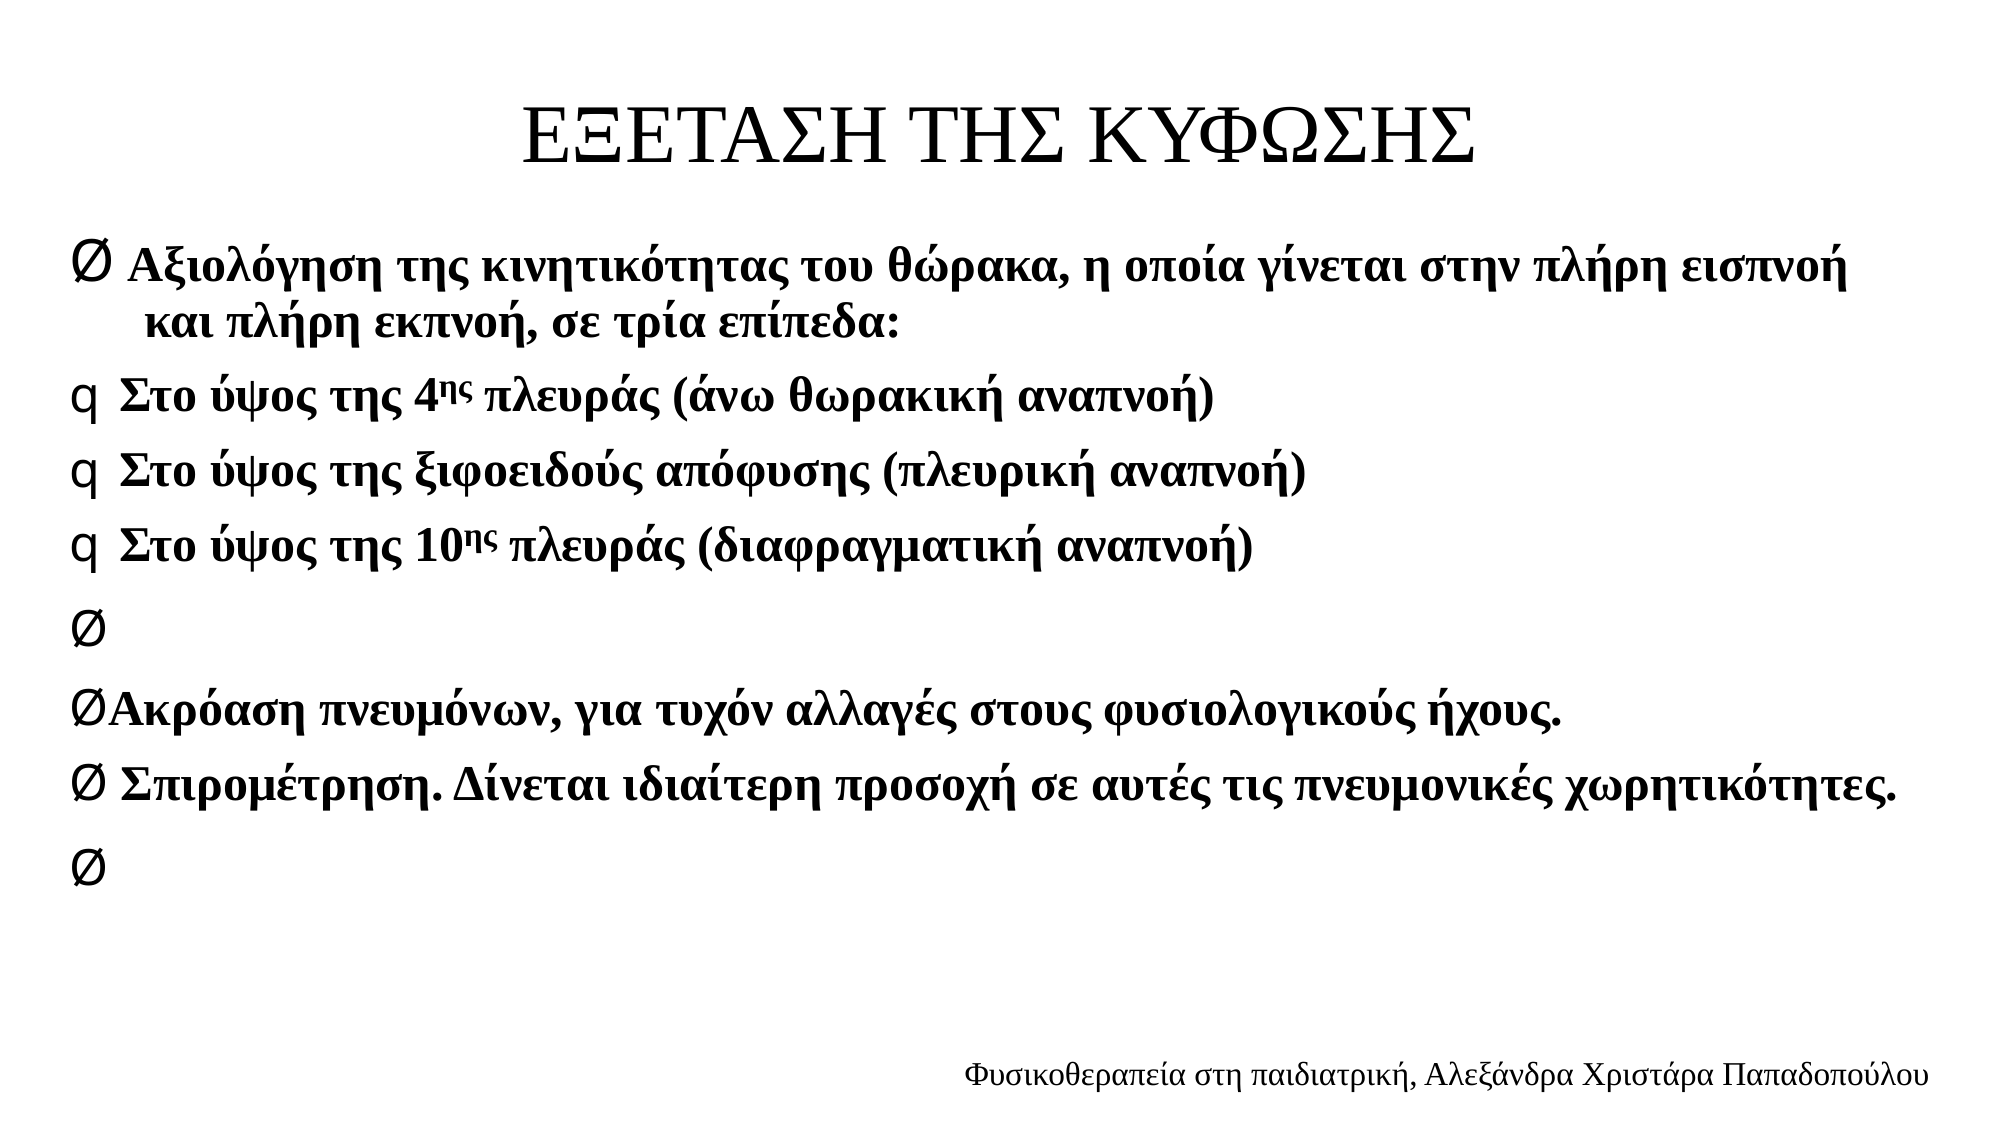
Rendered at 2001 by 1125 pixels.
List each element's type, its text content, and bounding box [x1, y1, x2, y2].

title ΕΞΕΤΑΣΗ ΤΗΣ ΚΥΦΩΣΗΣ [137, 59, 1863, 212]
list Αξιολόγηση της κινητικότητας του θώρακα, η οποία γίνεται στην πλήρη εισπνοή και πλήρη εκπνοή, σε τρία επίπεδα: Στο ύψος της 4ης πλευράς (άνω θωρακική αναπνοή) Στο ύψος της ξιφοειδούς απόφυσης (πλευρική αναπνοή) Στο ύψος της 10ης πλευράς (διαφραγματική αναπνοή) Ακρόαση πνευμόνων, για τυχόν αλλαγές στους φυσιολογικούς ήχους. Σπιρομέτρηση. Δίνεται ιδιαίτερη προσοχή σε αυτές τις πνευμονικές χωρητικότητες. Φυσικοθεραπεία στη παιδιατρική, Αλεξάνδρα Χριστάρα Παπαδοπούλου [54, 223, 1946, 1106]
